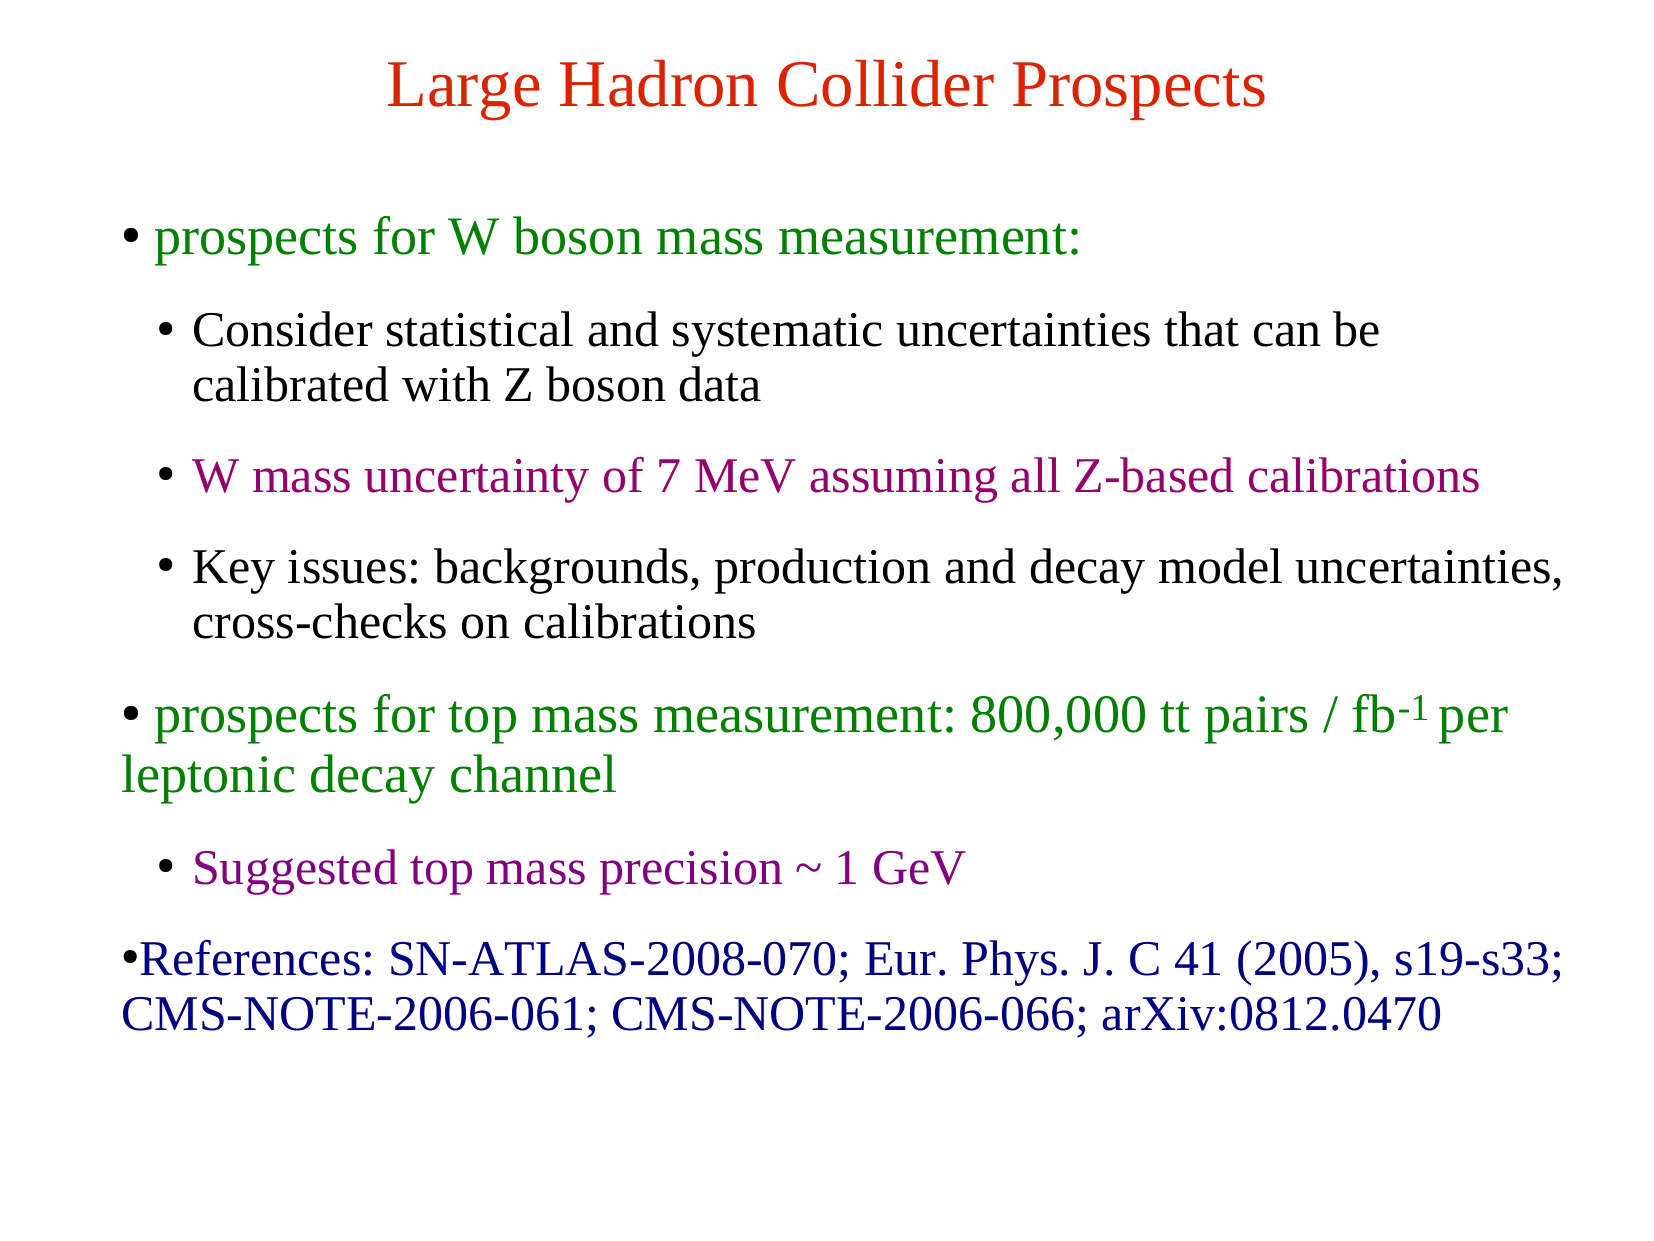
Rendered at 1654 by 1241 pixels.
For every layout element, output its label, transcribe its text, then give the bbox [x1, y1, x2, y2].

list prospects for W boson mass measurement: Consider statistical and systematic uncertainties that can be calibrated with Z boson data W mass uncertainty of 7 MeV assuming all Z-based calibrations Key issues: backgrounds, production and decay model uncertainties, cross-checks on calibrations prospects for top mass measurement: 800,000 tt pairs / fb-1 per leptonic decay channel Suggested top mass precision ~ 1 GeV References: SN-ATLAS-2008-070; Eur. Phys. J. C 41 (2005), s19-s33; CMS-NOTE-2006-061; CMS-NOTE-2006-066; arXiv:0812.0470 [121, 206, 1587, 1222]
title Large Hadron Collider Prospects [121, 43, 1534, 124]
